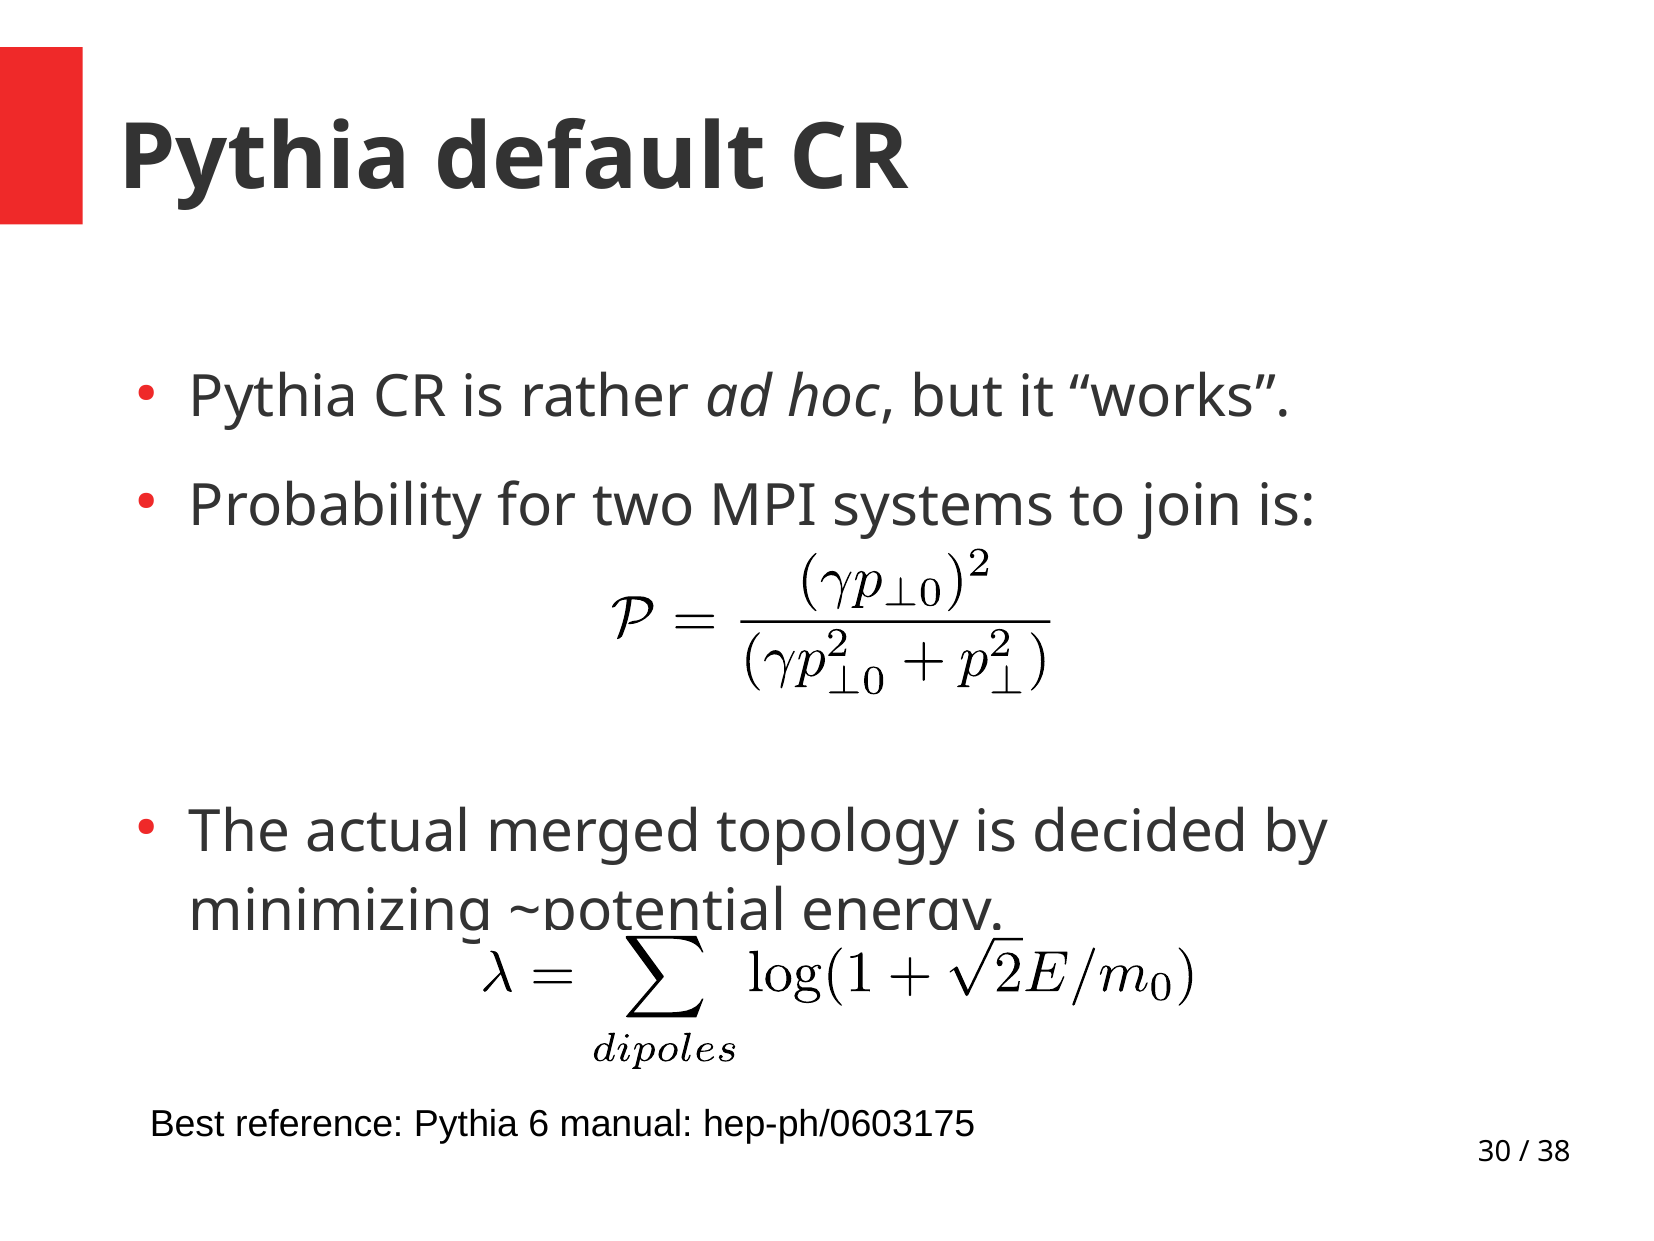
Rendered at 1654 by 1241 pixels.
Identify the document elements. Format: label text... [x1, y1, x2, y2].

text_box [480, 930, 1198, 1070]
title Pythia default CR [118, 49, 1571, 257]
text_box [610, 548, 1051, 695]
text_box Best reference: Pythia 6 manual: hep-ph/0603175 [135, 1095, 1396, 1152]
list Pythia CR is rather ad hoc, but it “works”. Probability for two MPI systems to join is: The actual merged topology is decided by minimizing ~potential energy. [118, 354, 1536, 1074]
